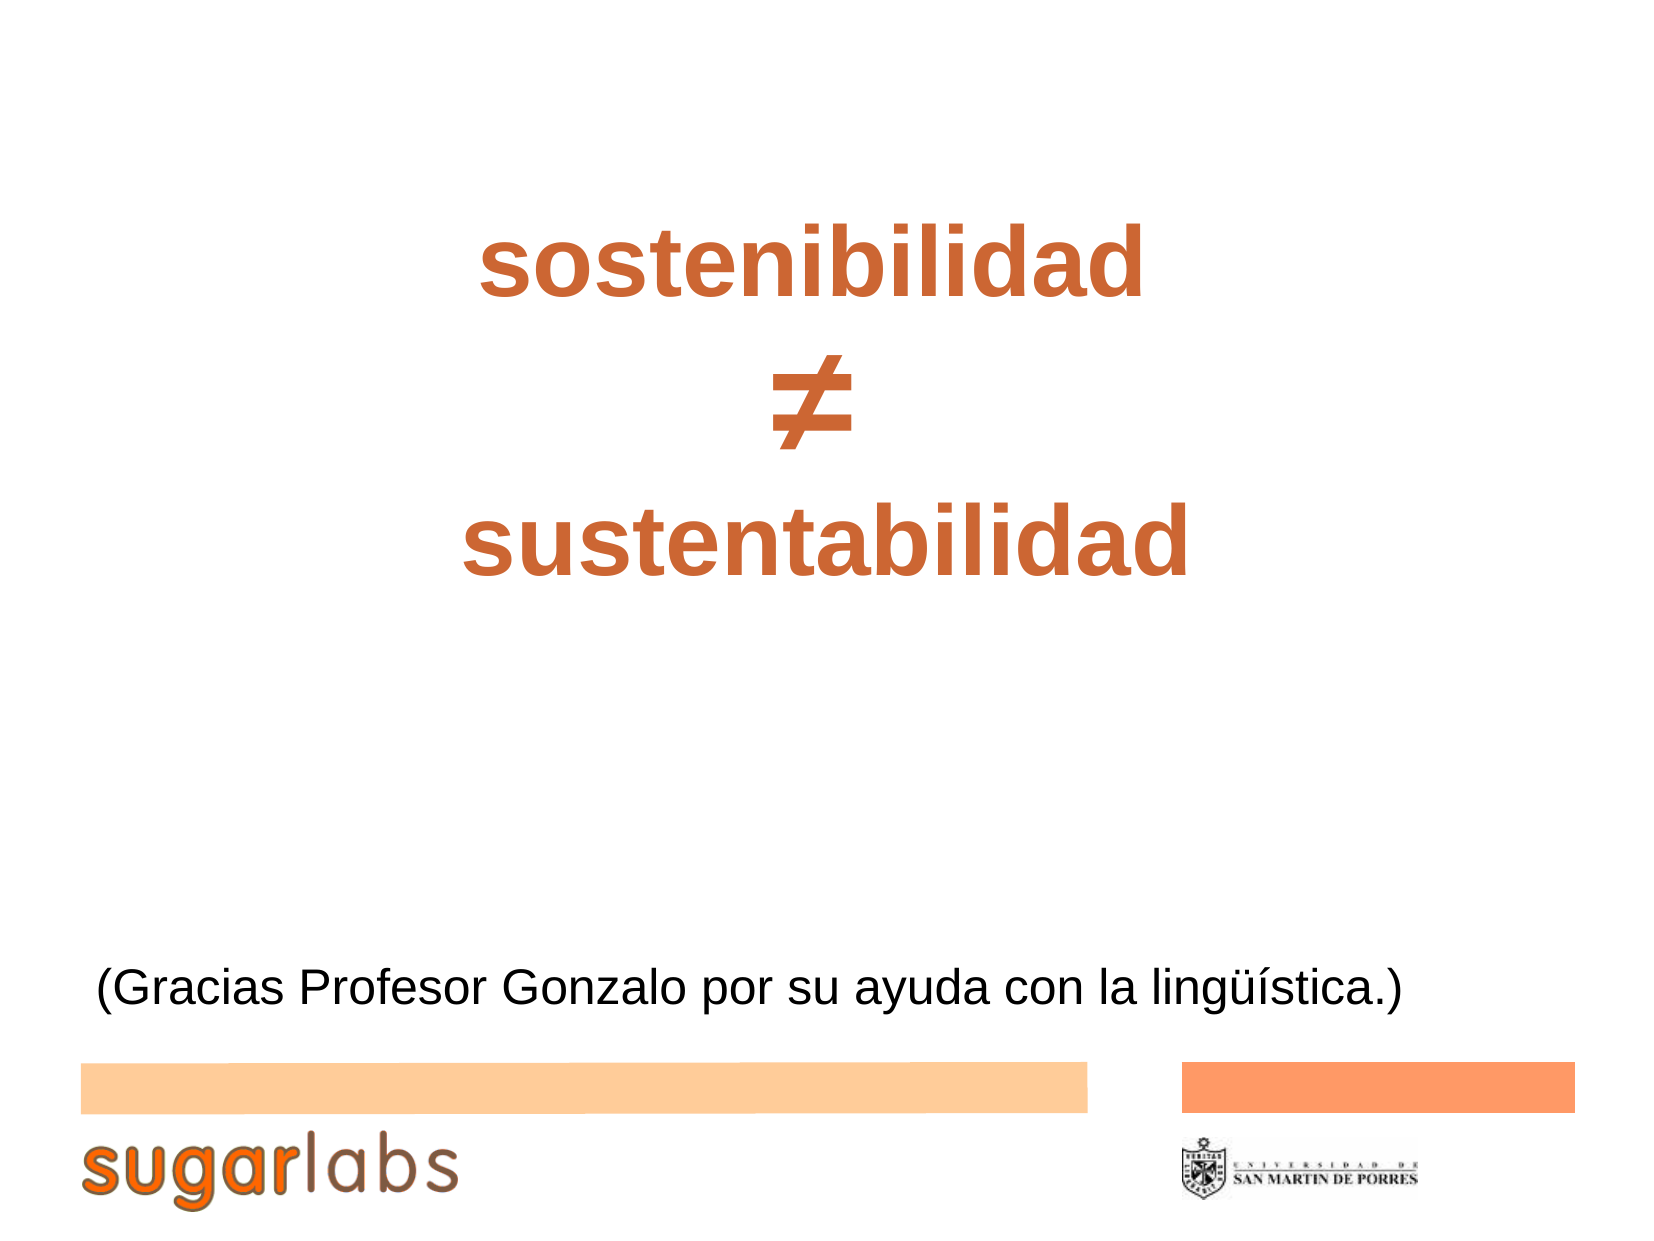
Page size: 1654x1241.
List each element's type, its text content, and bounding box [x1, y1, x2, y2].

picture [82, 1130, 458, 1212]
text_box (Gracias Profesor Gonzalo por su ayuda con la lingüística.) [80, 952, 1419, 1029]
picture [1182, 1137, 1418, 1200]
title sostenibilidad ≠ sustentabilidad [82, 175, 1571, 627]
